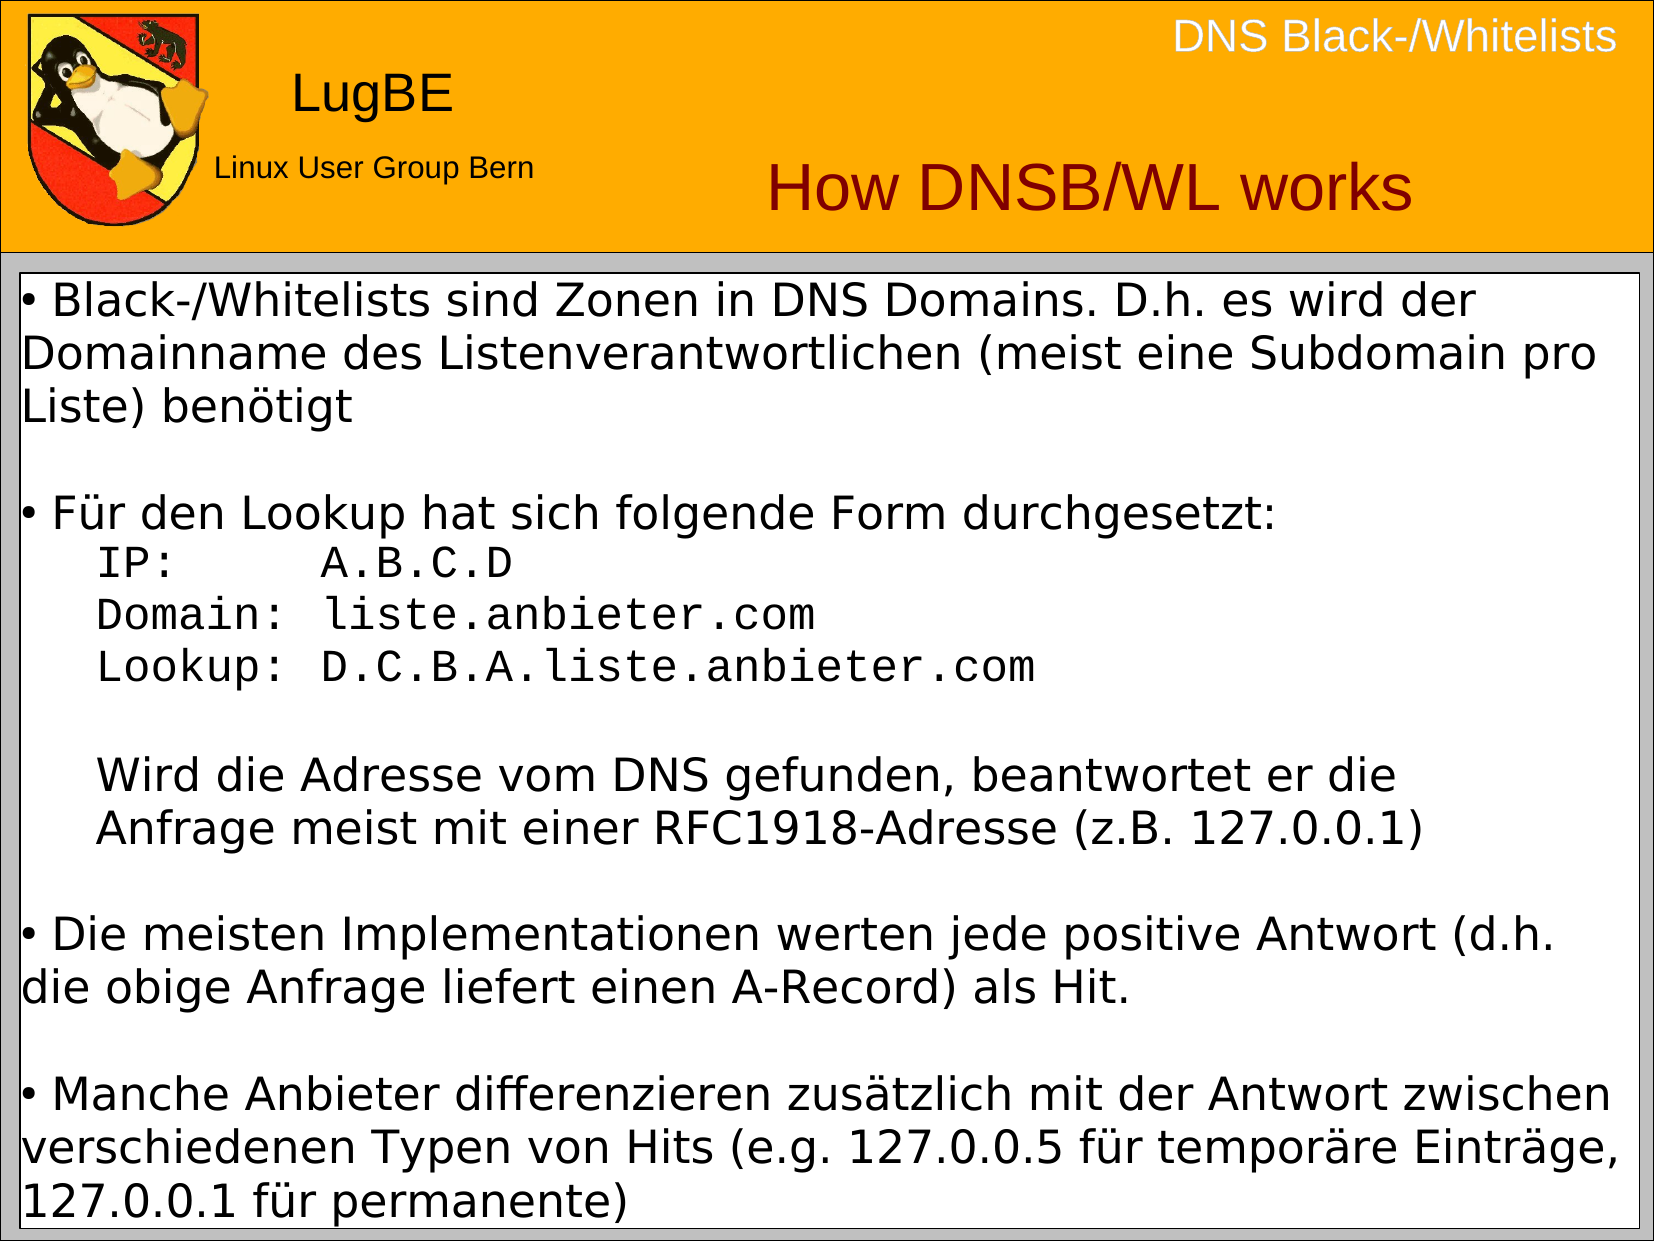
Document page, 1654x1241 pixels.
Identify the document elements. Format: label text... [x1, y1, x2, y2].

text_box Black-/Whitelists sind Zonen in DNS Domains. D.h. es wird der Domainname des Listenverantwortlichen (meist eine Subdomain pro Liste) benötigt Für den Lookup hat sich folgende Form durchgesetzt: IP: A.B.C.D Domain: liste.anbieter.com Lookup: D.C.B.A.liste.anbieter.com Wird die Adresse vom DNS gefunden, beantwortet er die Anfrage meist mit einer RFC1918-Adresse (z.B. 127.0.0.1) Die meisten Implementationen werten jede positive Antwort (d.h. die obige Anfrage liefert einen A-Record) als Hit. Manche Anbieter differenzieren zusätzlich mit der Antwort zwischen verschiedenen Typen von Hits (e.g. 127.0.0.5 für temporäre Einträge, 127.0.0.1 für permanente) [19, 272, 1640, 1229]
text_box How DNSB/WL works [766, 150, 1415, 225]
